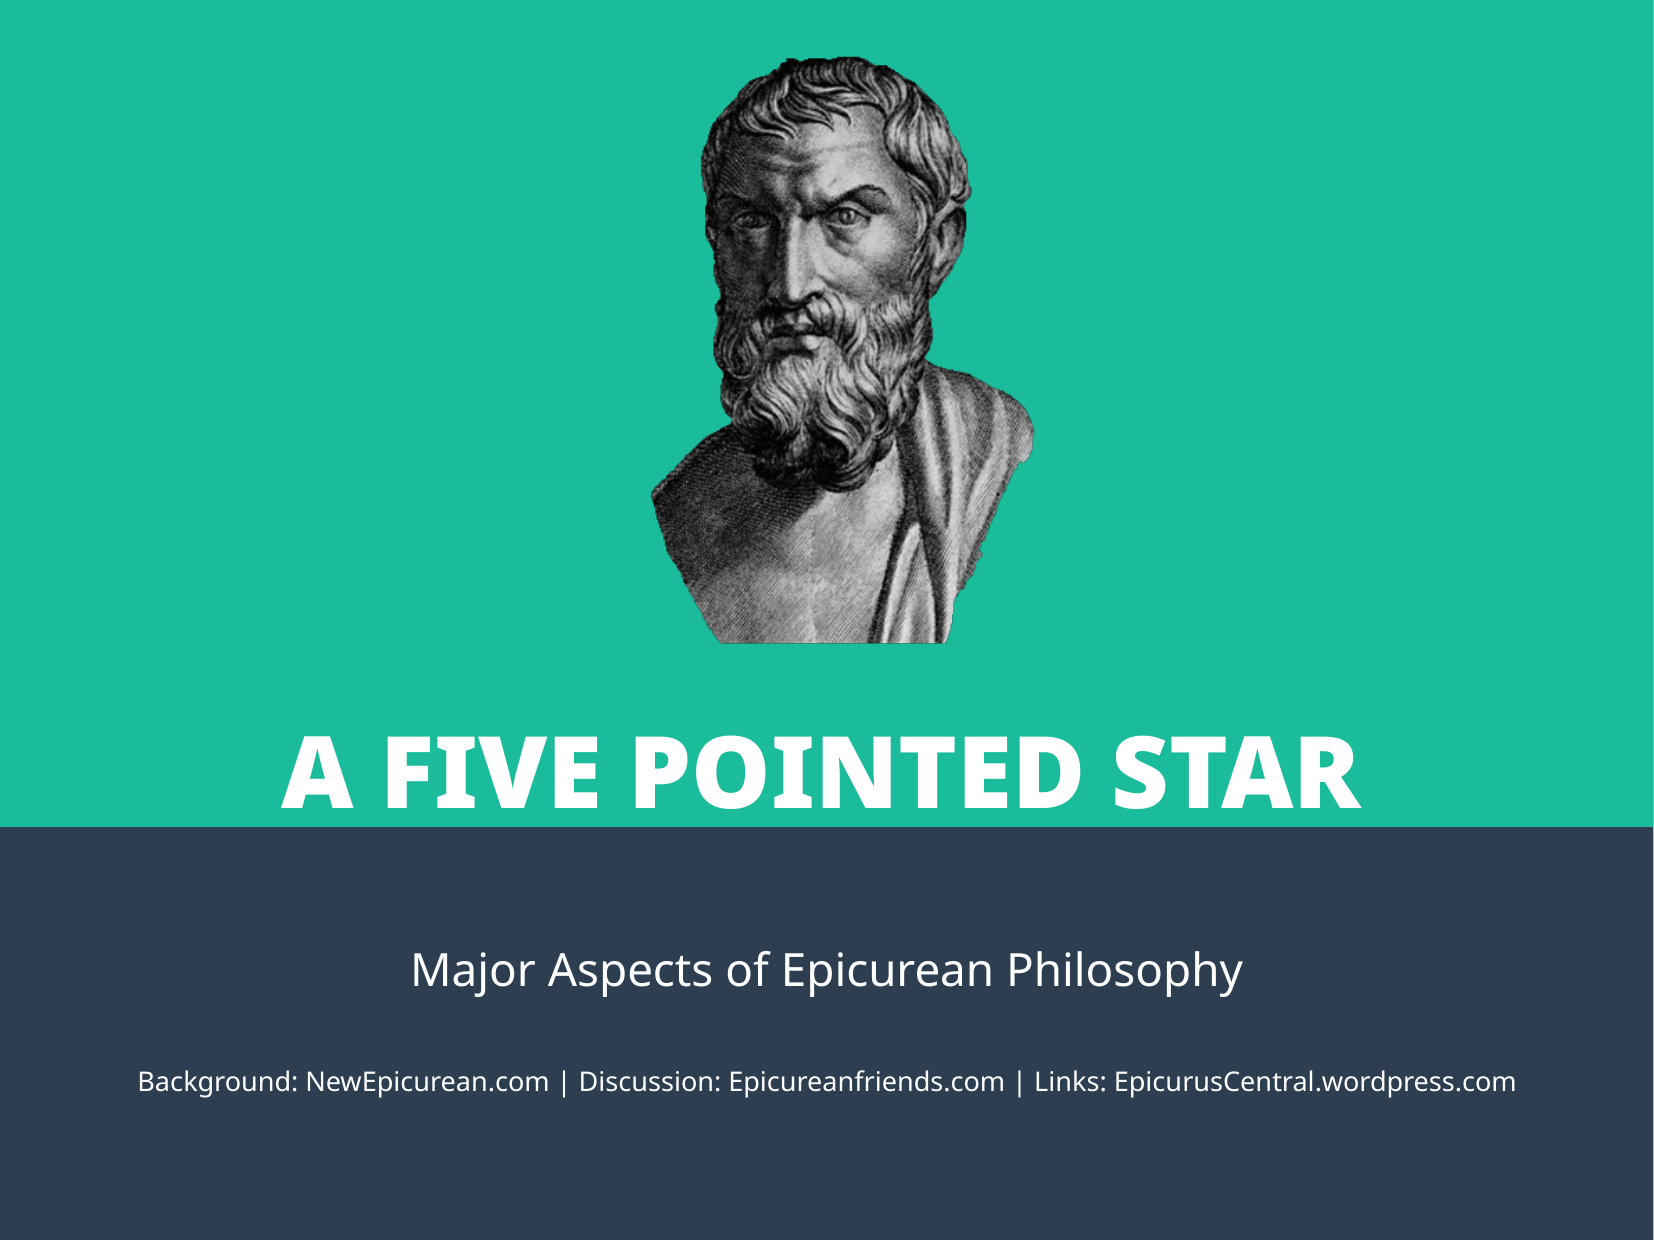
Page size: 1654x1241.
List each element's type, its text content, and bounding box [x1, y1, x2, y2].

picture [600, 14, 1051, 646]
subtitle Major Aspects of Epicurean Philosophy Background: NewEpicurean.com | Discussion: Epicureanfriends.com | Links: EpicurusCentral.wordpress.com [59, 856, 1595, 1182]
title A FIVE POINTED STAR [54, 647, 1590, 823]
